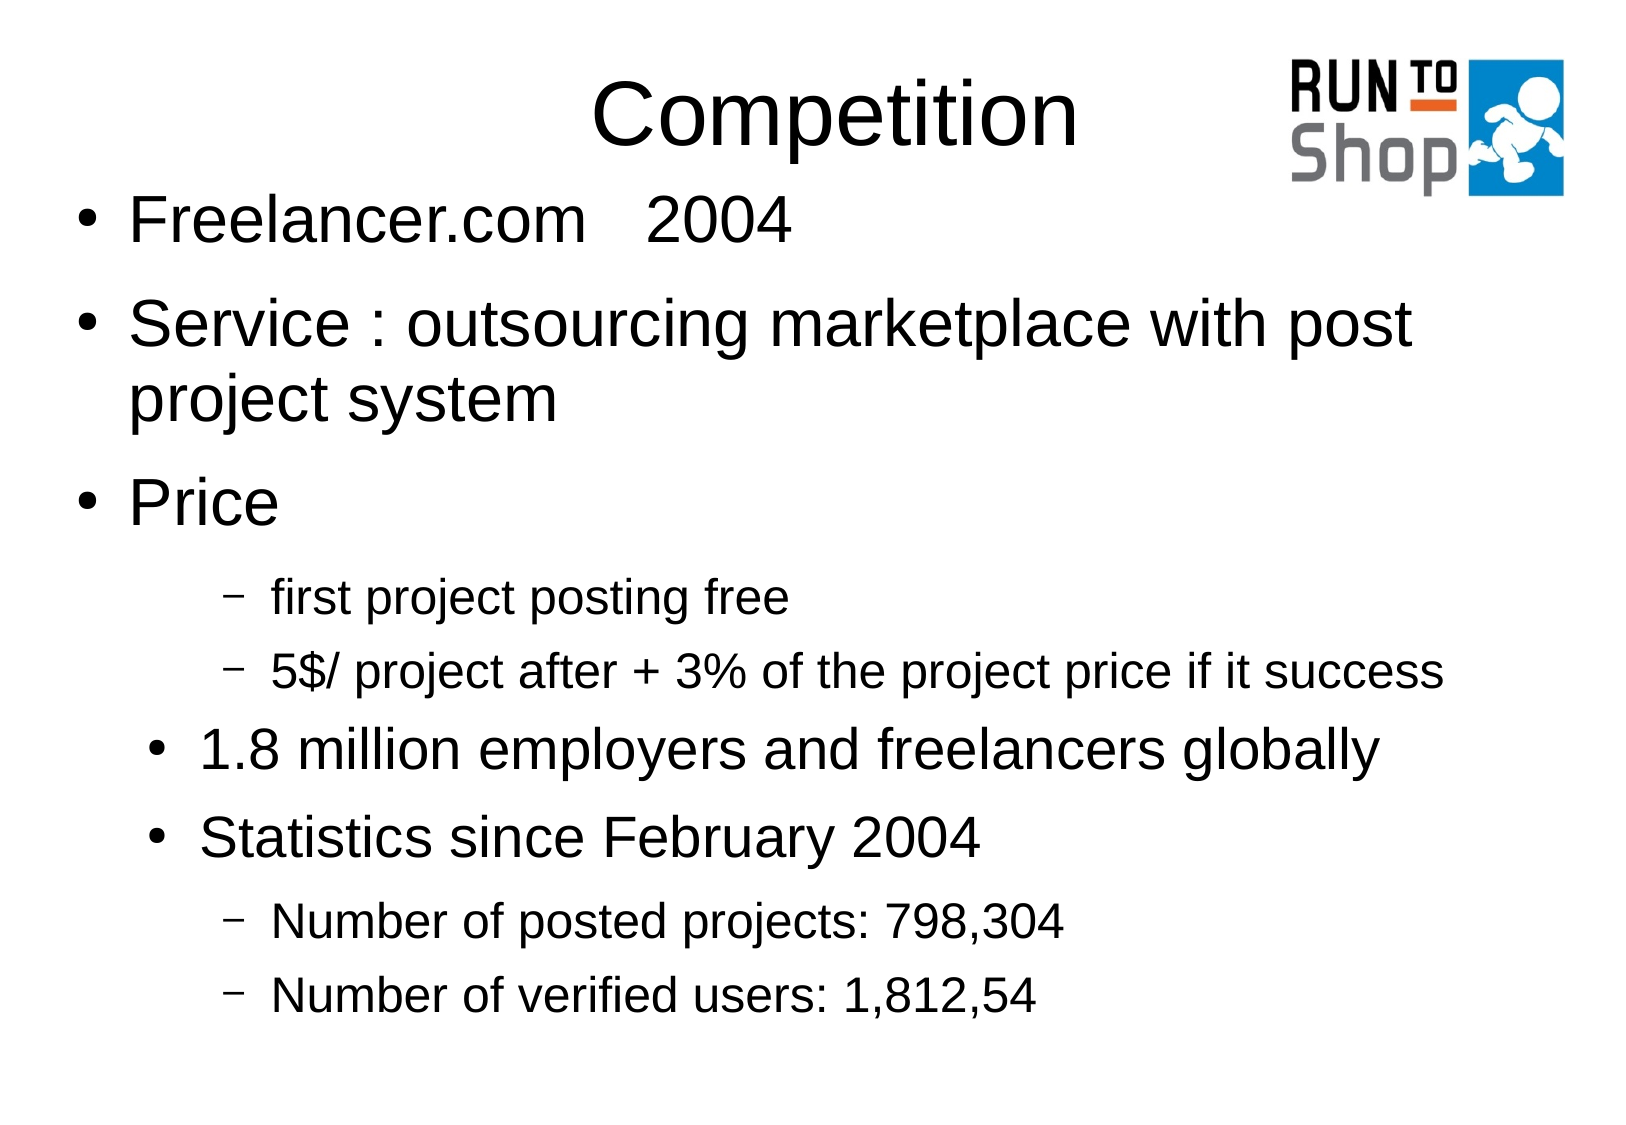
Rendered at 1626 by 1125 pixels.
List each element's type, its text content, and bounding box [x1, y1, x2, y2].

list Freelancer.com 2004 Service : outsourcing marketplace with post project system Price first project posting free 5$/ project after + 3% of the project price if it success 1.8 million employers and freelancers globally Statistics since February 2004 Number of posted projects: 798,304 Number of verified users: 1,812,54 [57, 181, 1521, 1124]
picture [1288, 58, 1565, 198]
title Competition [104, 26, 1567, 202]
